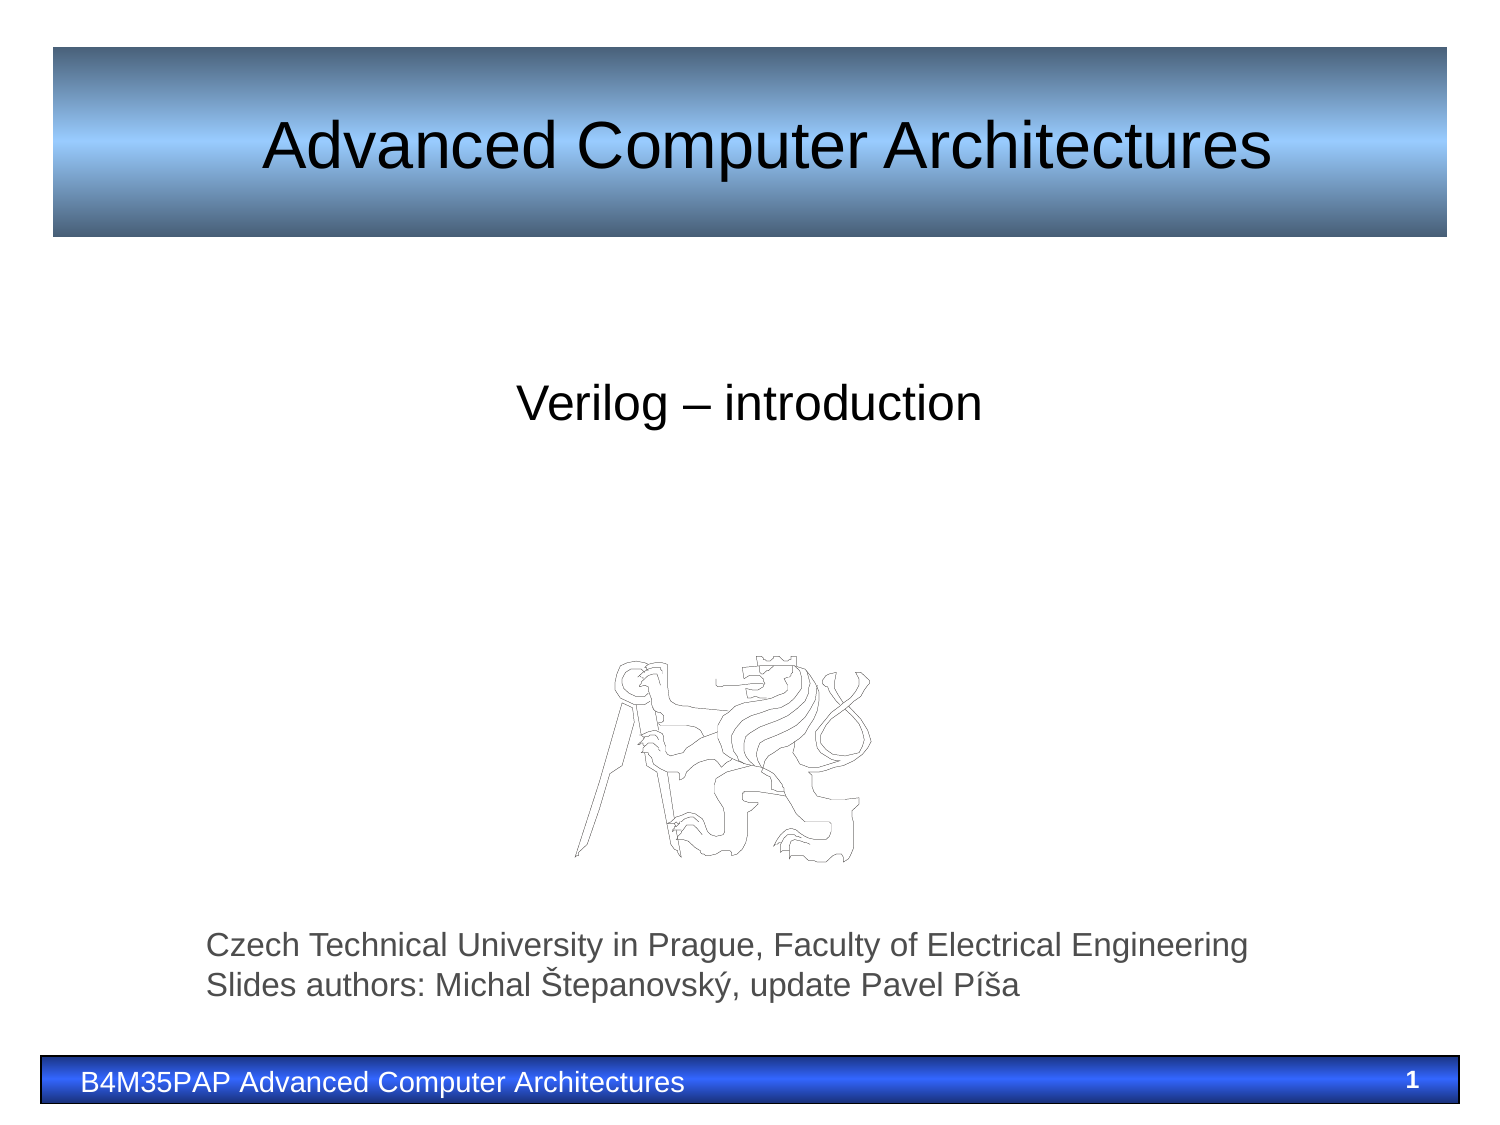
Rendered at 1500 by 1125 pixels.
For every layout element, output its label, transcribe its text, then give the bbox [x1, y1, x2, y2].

chart [571, 653, 877, 869]
text_box Czech Technical University in Prague, Faculty of Electrical Engineering Slides authors: Michal Štepanovský, update Pavel Píša [191, 915, 1270, 1011]
text_box Advanced Computer Architectures [53, 47, 1447, 237]
text_box Verilog – introduction [53, 362, 1447, 438]
